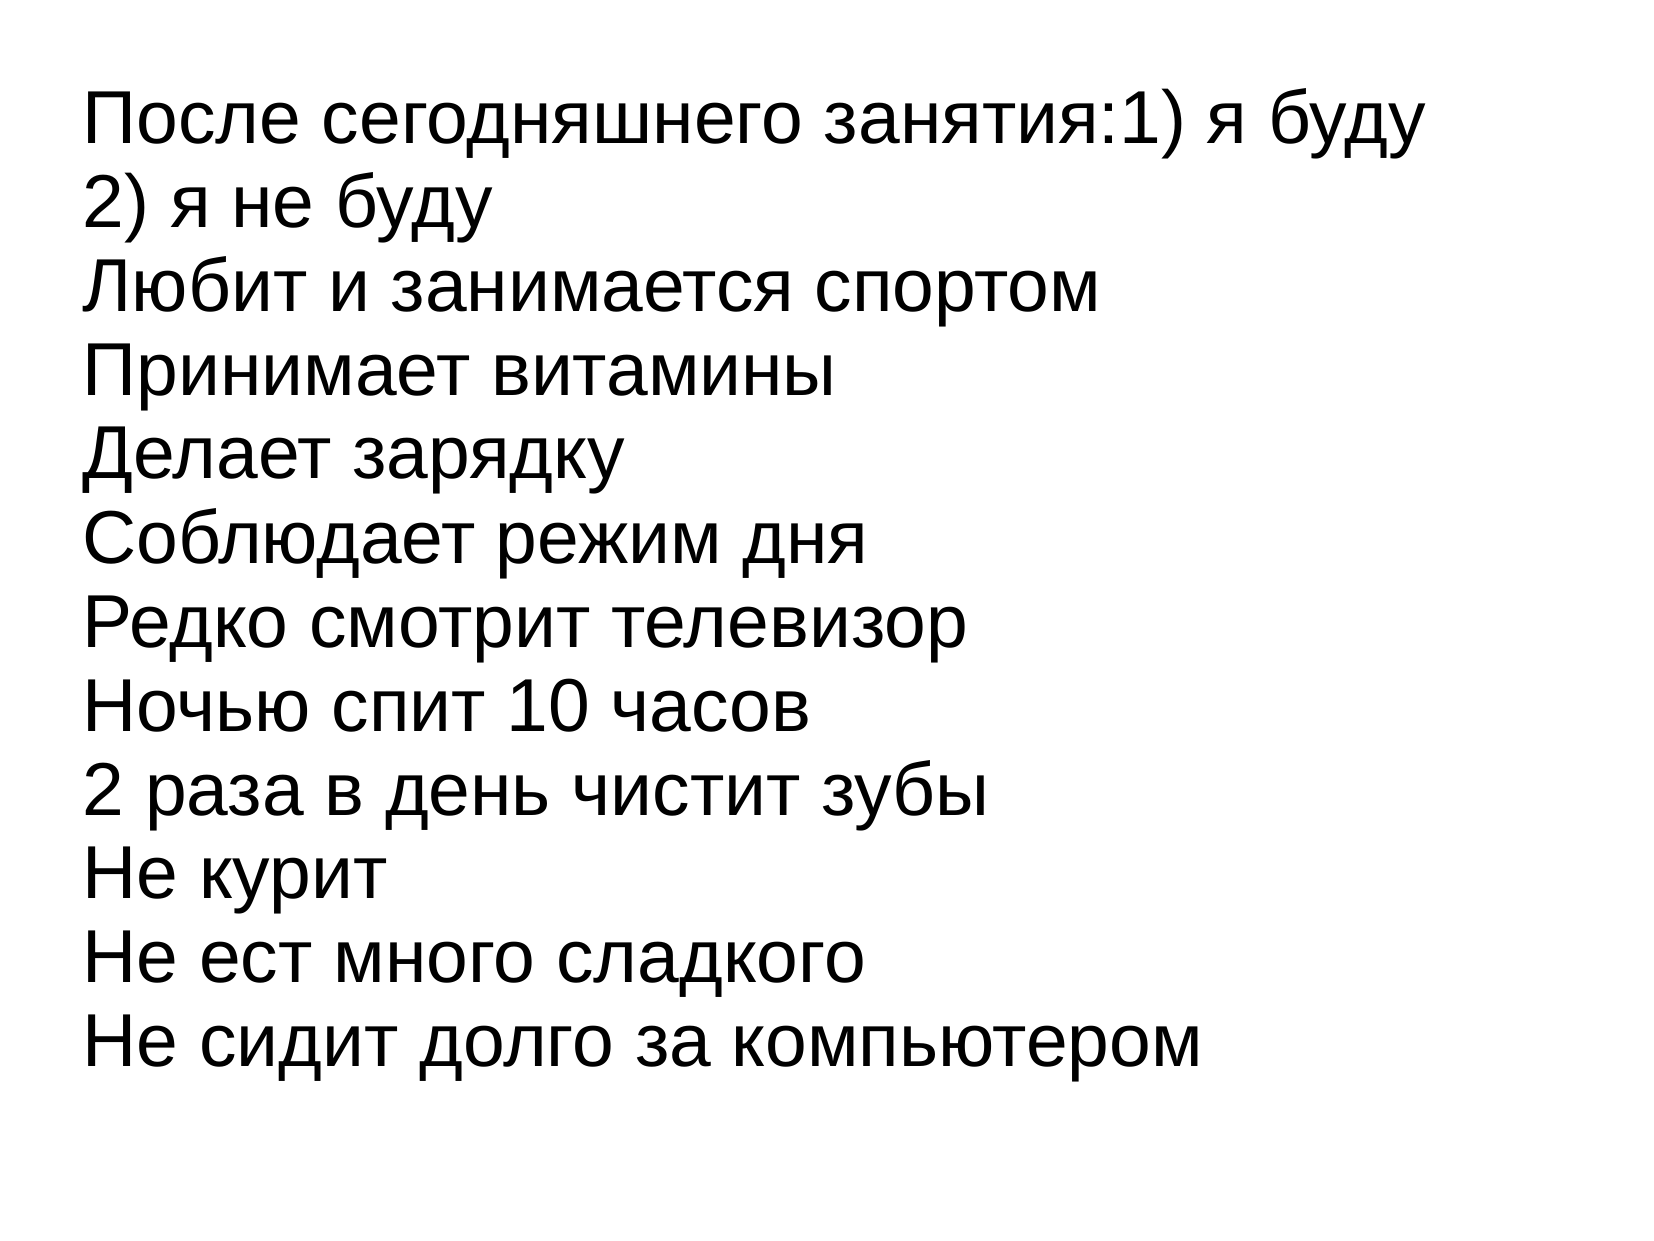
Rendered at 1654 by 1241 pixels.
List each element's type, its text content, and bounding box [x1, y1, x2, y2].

subtitle После сегодняшнего занятия:1) я буду 2) я не буду Любит и занимается спортом Принимает витамины Делает зарядку Соблюдает режим дня Редко смотрит телевизор Ночью спит 10 часов 2 раза в день чистит зубы Не курит Не ест много сладкого Не сидит долго за компьютером [82, 49, 1571, 1109]
